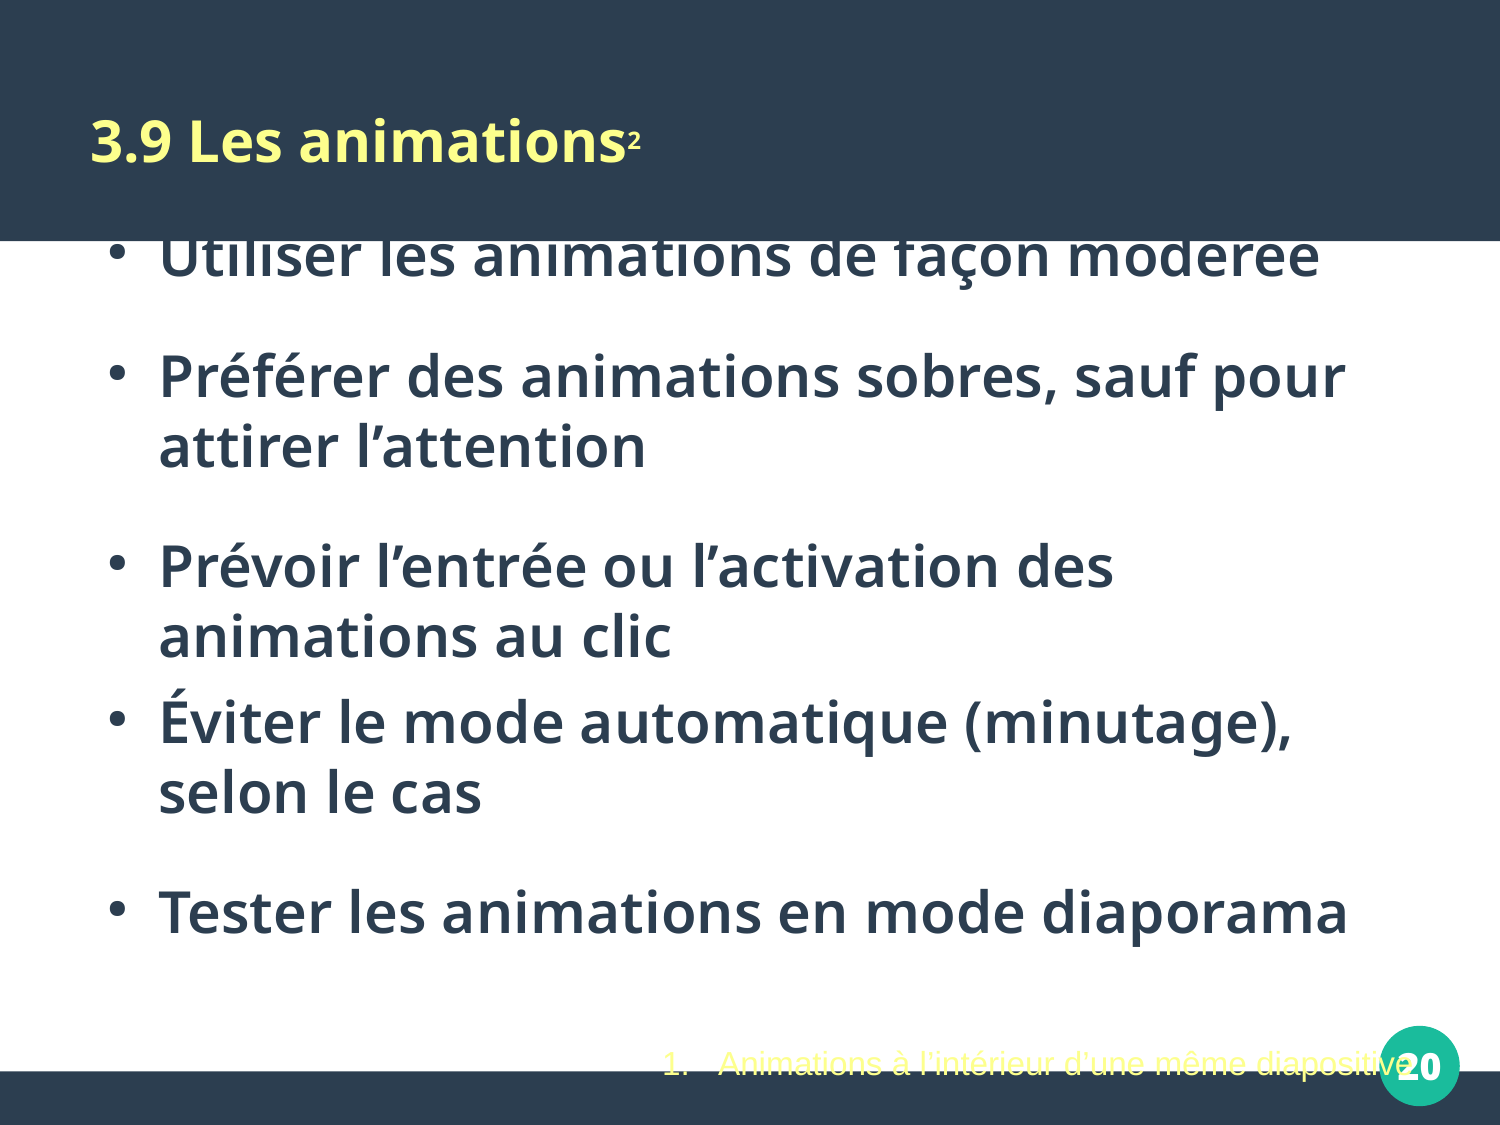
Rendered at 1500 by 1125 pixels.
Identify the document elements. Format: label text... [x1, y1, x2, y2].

list Utiliser les animations de façon modérée Préférer des animations sobres, sauf pour attirer l’attention Prévoir l’entrée ou l’activation des animations au clic Éviter le mode automatique (minutage), selon le cas Tester les animations en mode diaporama [75, 210, 1426, 954]
title 3.9 Les animations2 [75, 45, 1426, 210]
text_box Animations à l’intérieur d’une même diapositive [76, 1034, 1430, 1091]
